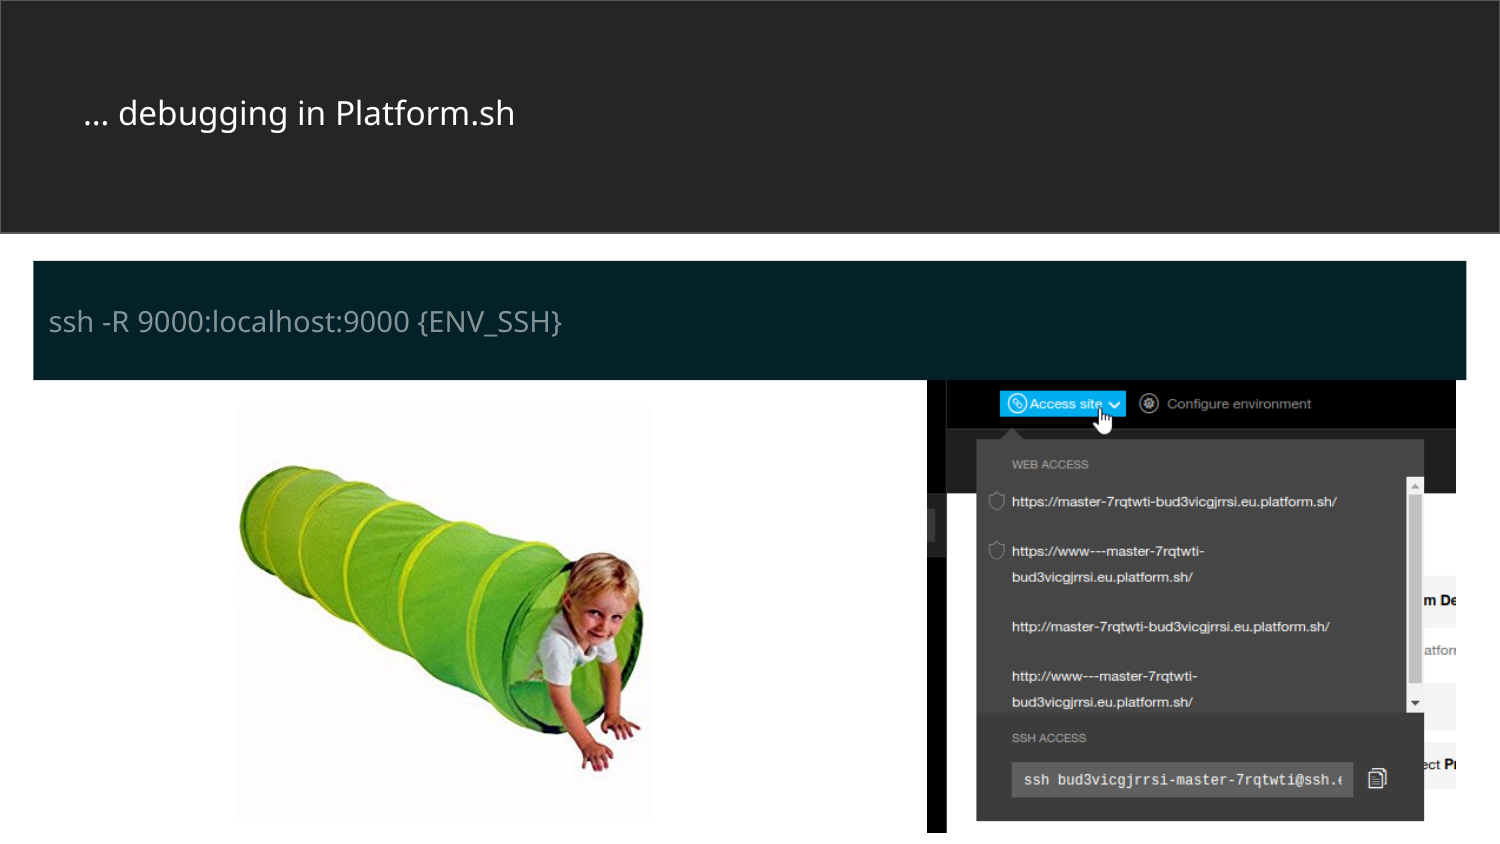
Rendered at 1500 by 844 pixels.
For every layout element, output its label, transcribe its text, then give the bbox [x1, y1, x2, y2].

picture [237, 407, 652, 822]
text_box [0, 0, 1500, 234]
picture [927, 381, 1456, 833]
text_box ssh -R 9000:localhost:9000 {ENV_SSH} [33, 260, 1467, 381]
title … debugging in Platform.sh [68, 56, 1307, 185]
